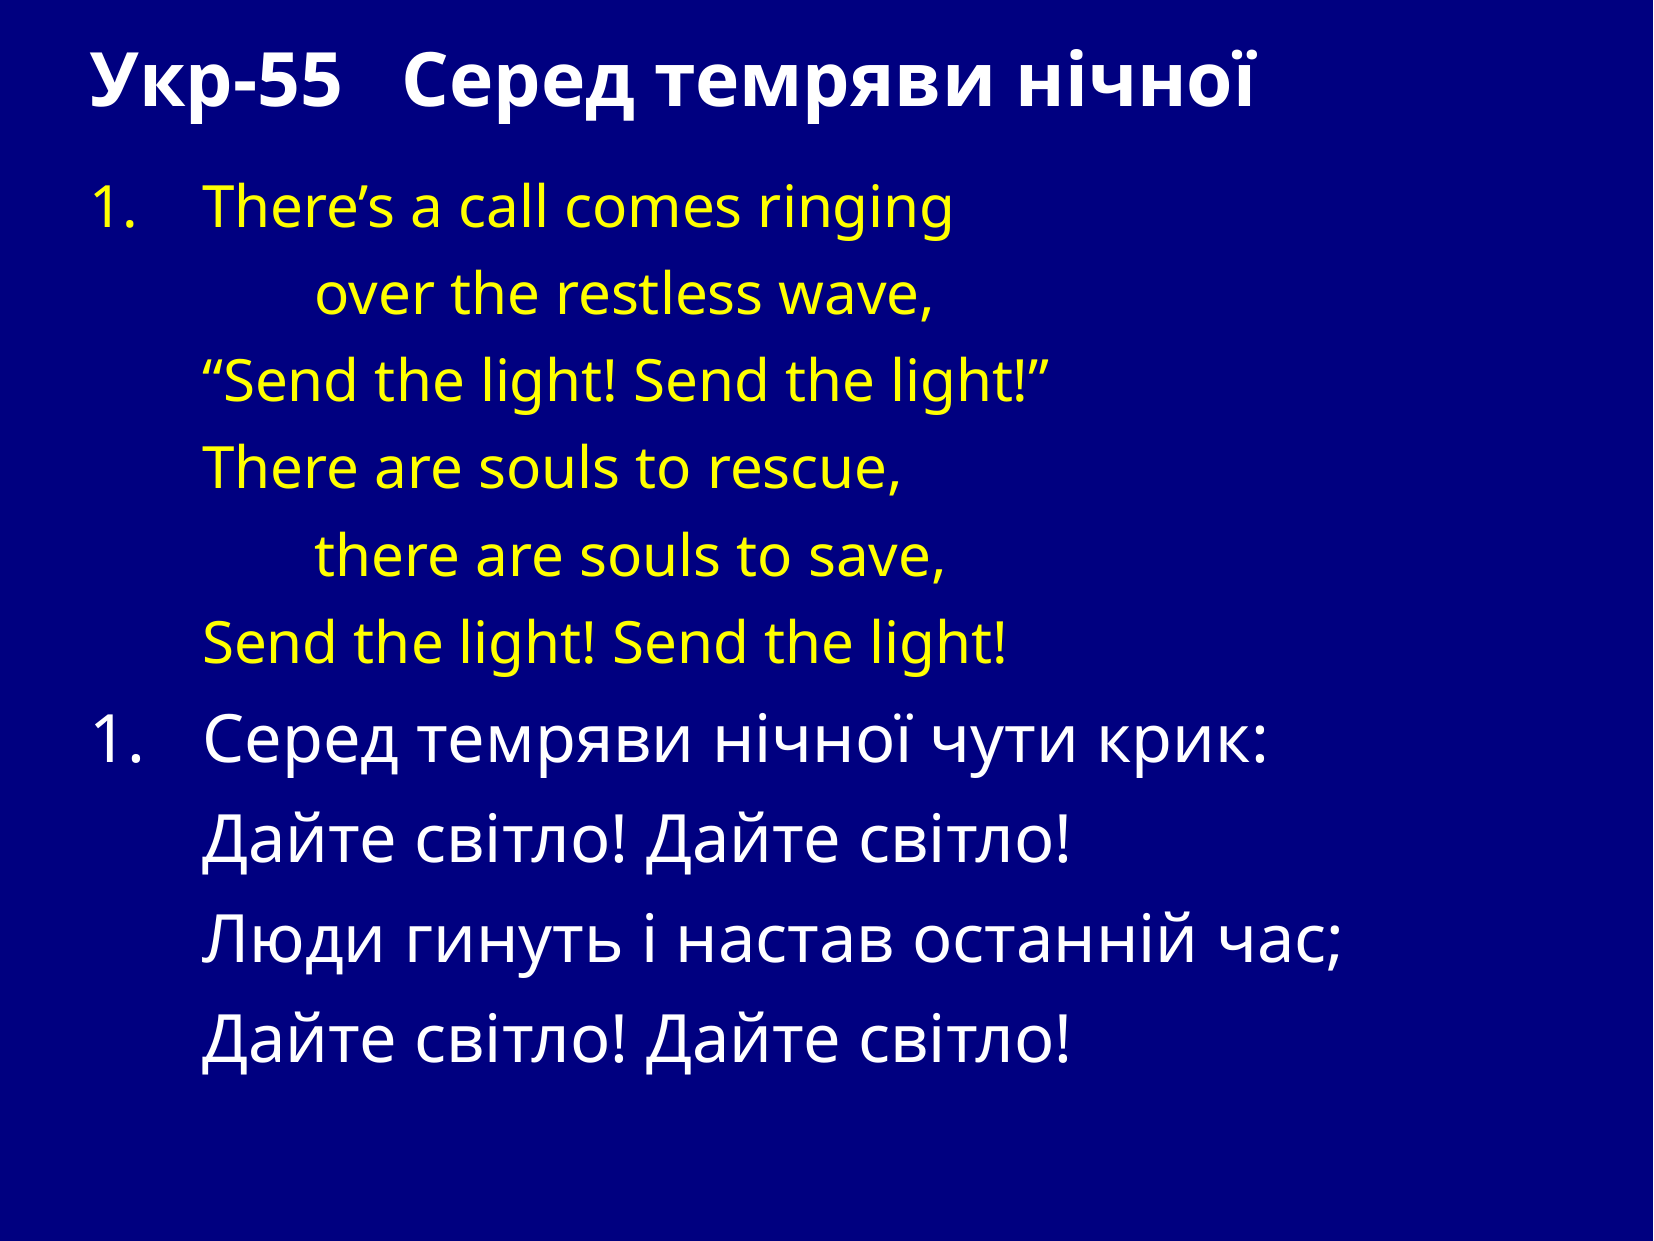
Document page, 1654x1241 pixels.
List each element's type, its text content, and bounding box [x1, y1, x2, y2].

text_box 1. Серед темряви нічної чути крик: Дайте світло! Дайте світло! Люди гинуть і настав останній час; Дайте світло! Дайте світло! [75, 675, 1576, 1163]
text_box Укр-55 Серед темряви нічної [75, 18, 1576, 132]
text_box 1. There’s a call comes ringing over the restless wave, “Send the light! Send the light!” There are souls to rescue, there are souls to save, Send the light! Send the light! [75, 150, 1576, 638]
